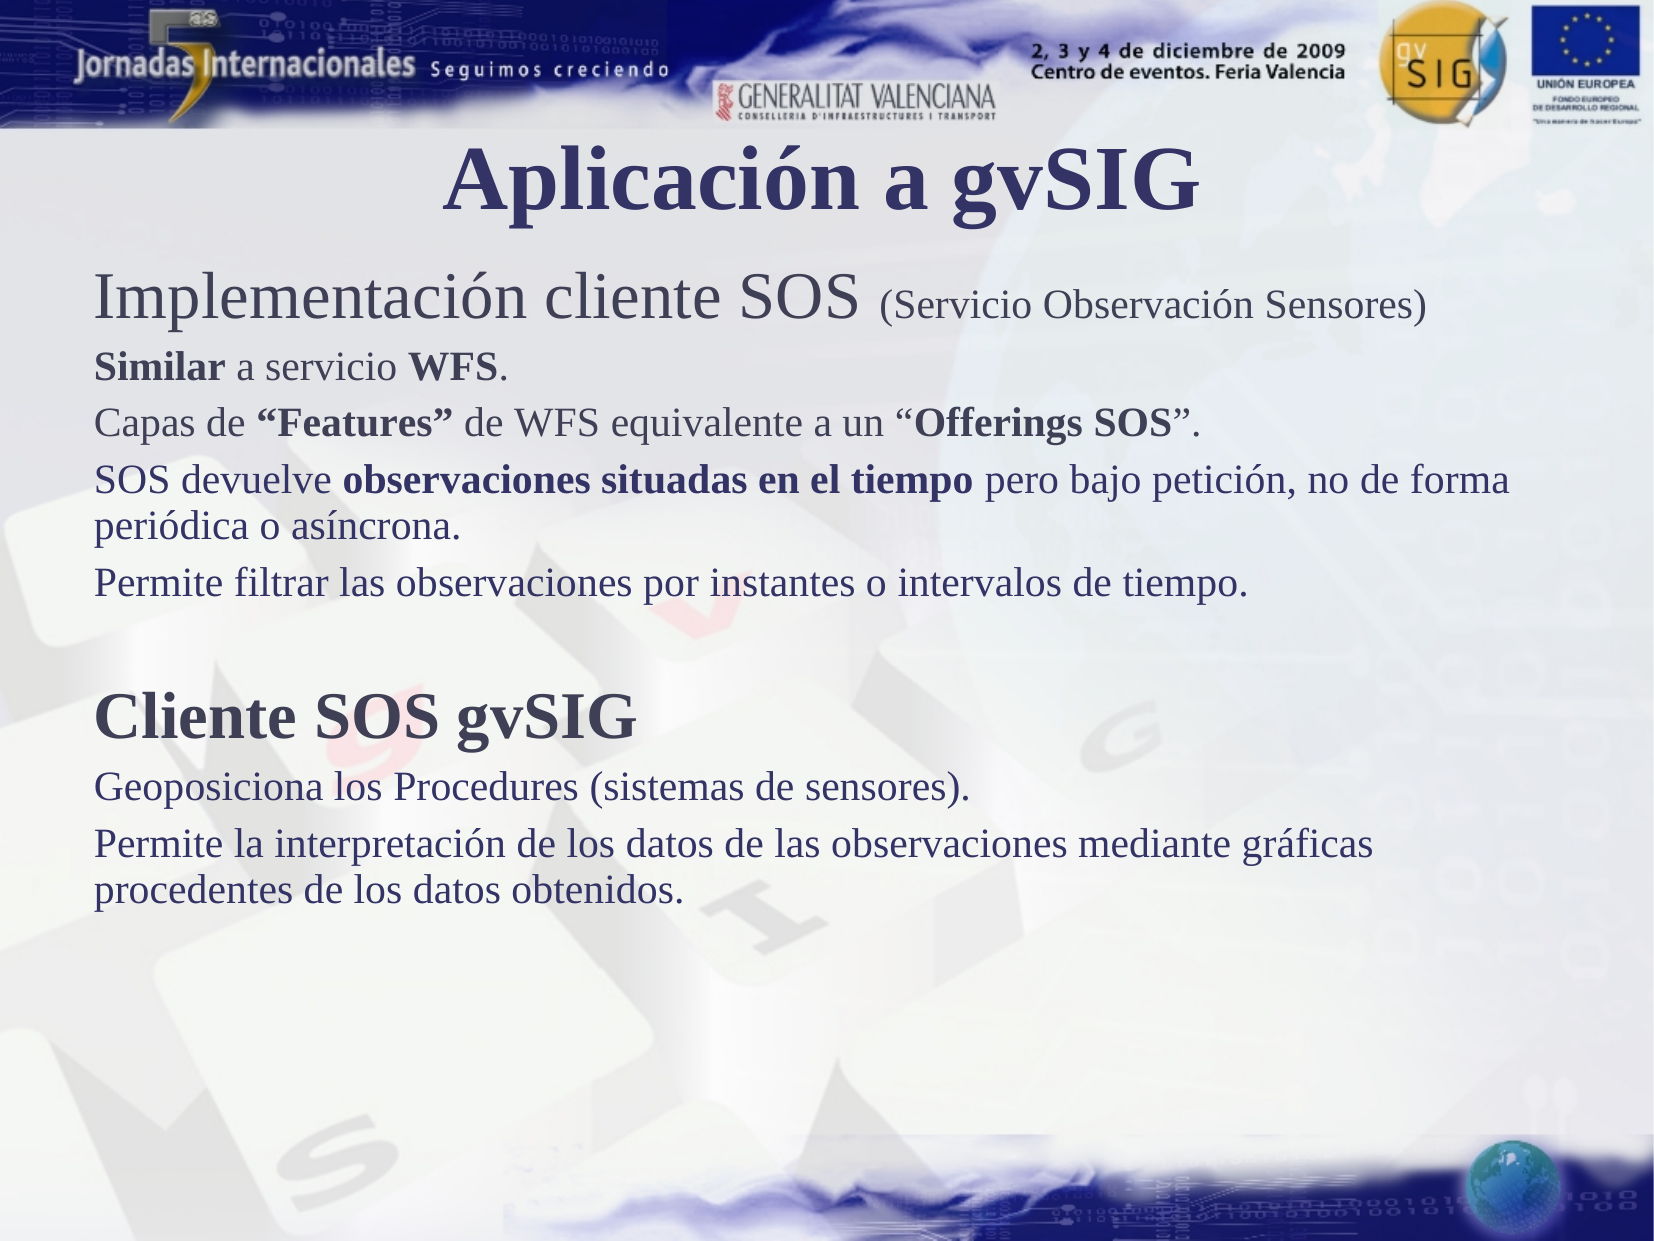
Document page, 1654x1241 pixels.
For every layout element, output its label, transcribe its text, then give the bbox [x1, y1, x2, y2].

list Implementación cliente SOS (Servicio Observación Sensores) Similar a servicio WFS. Capas de “Features” de WFS equivalente a un “Offerings SOS”. SOS devuelve observaciones situadas en el tiempo pero bajo petición, no de forma periódica o asíncrona. Permite filtrar las observaciones por instantes o intervalos de tiempo. Cliente SOS gvSIG Geoposiciona los Procedures (sistemas de sensores). Permite la interpretación de los datos de las observaciones mediante gráficas procedentes de los datos obtenidos. [78, 251, 1595, 1123]
title Aplicación a gvSIG [220, 98, 1448, 237]
picture [0, 0, 1654, 1241]
